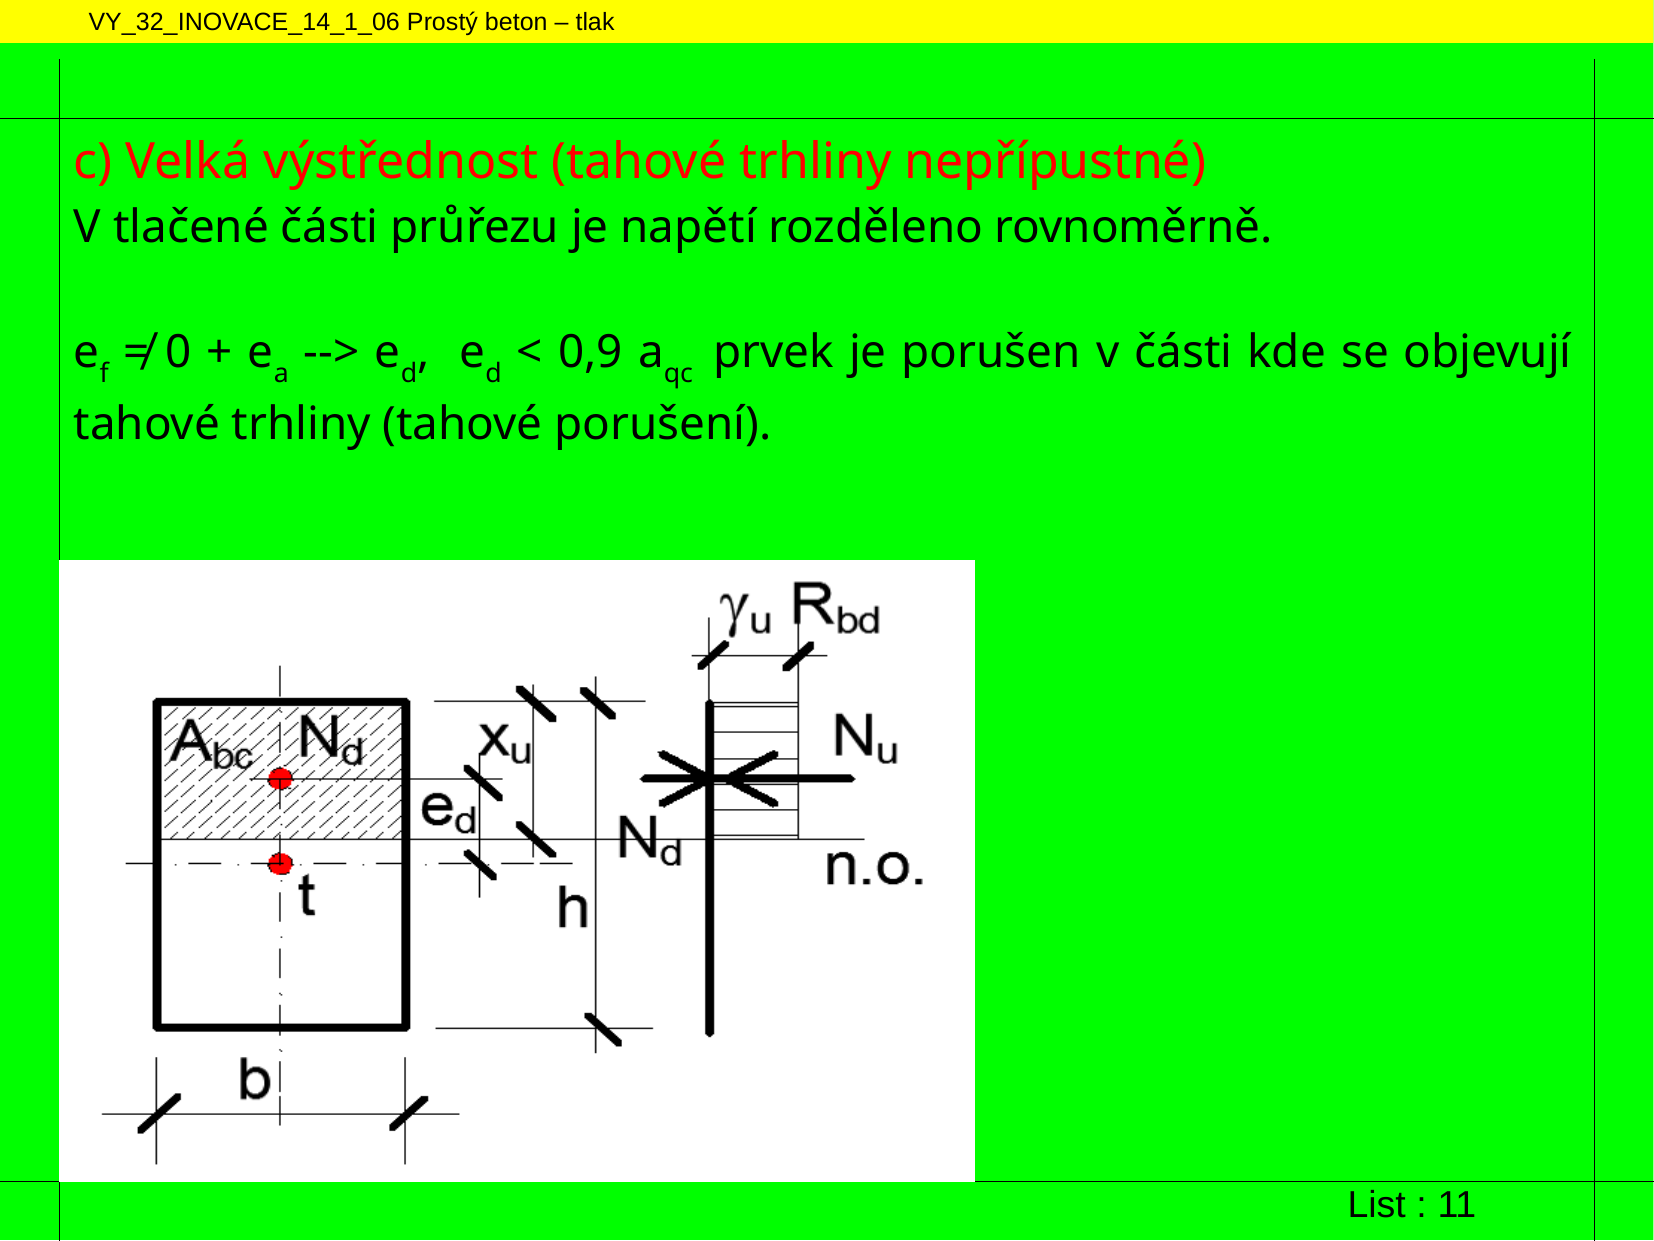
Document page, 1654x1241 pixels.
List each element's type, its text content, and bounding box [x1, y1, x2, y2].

text_box c) Velká výstřednost (tahové trhliny nepřípustné) V tlačené části průřezu je napětí rozděleno rovnoměrně. ef ≠ 0 + ea --> ed, ed < 0,9 aqc prvek je porušen v části kde se objevují tahové trhliny (tahové porušení). [60, 119, 1588, 842]
picture [59, 560, 975, 1182]
text_box List : <číslo> [1357, 1176, 1599, 1241]
text_box VY_32_INOVACE_14_1_06 Prostý beton – tlak [0, 0, 1654, 43]
